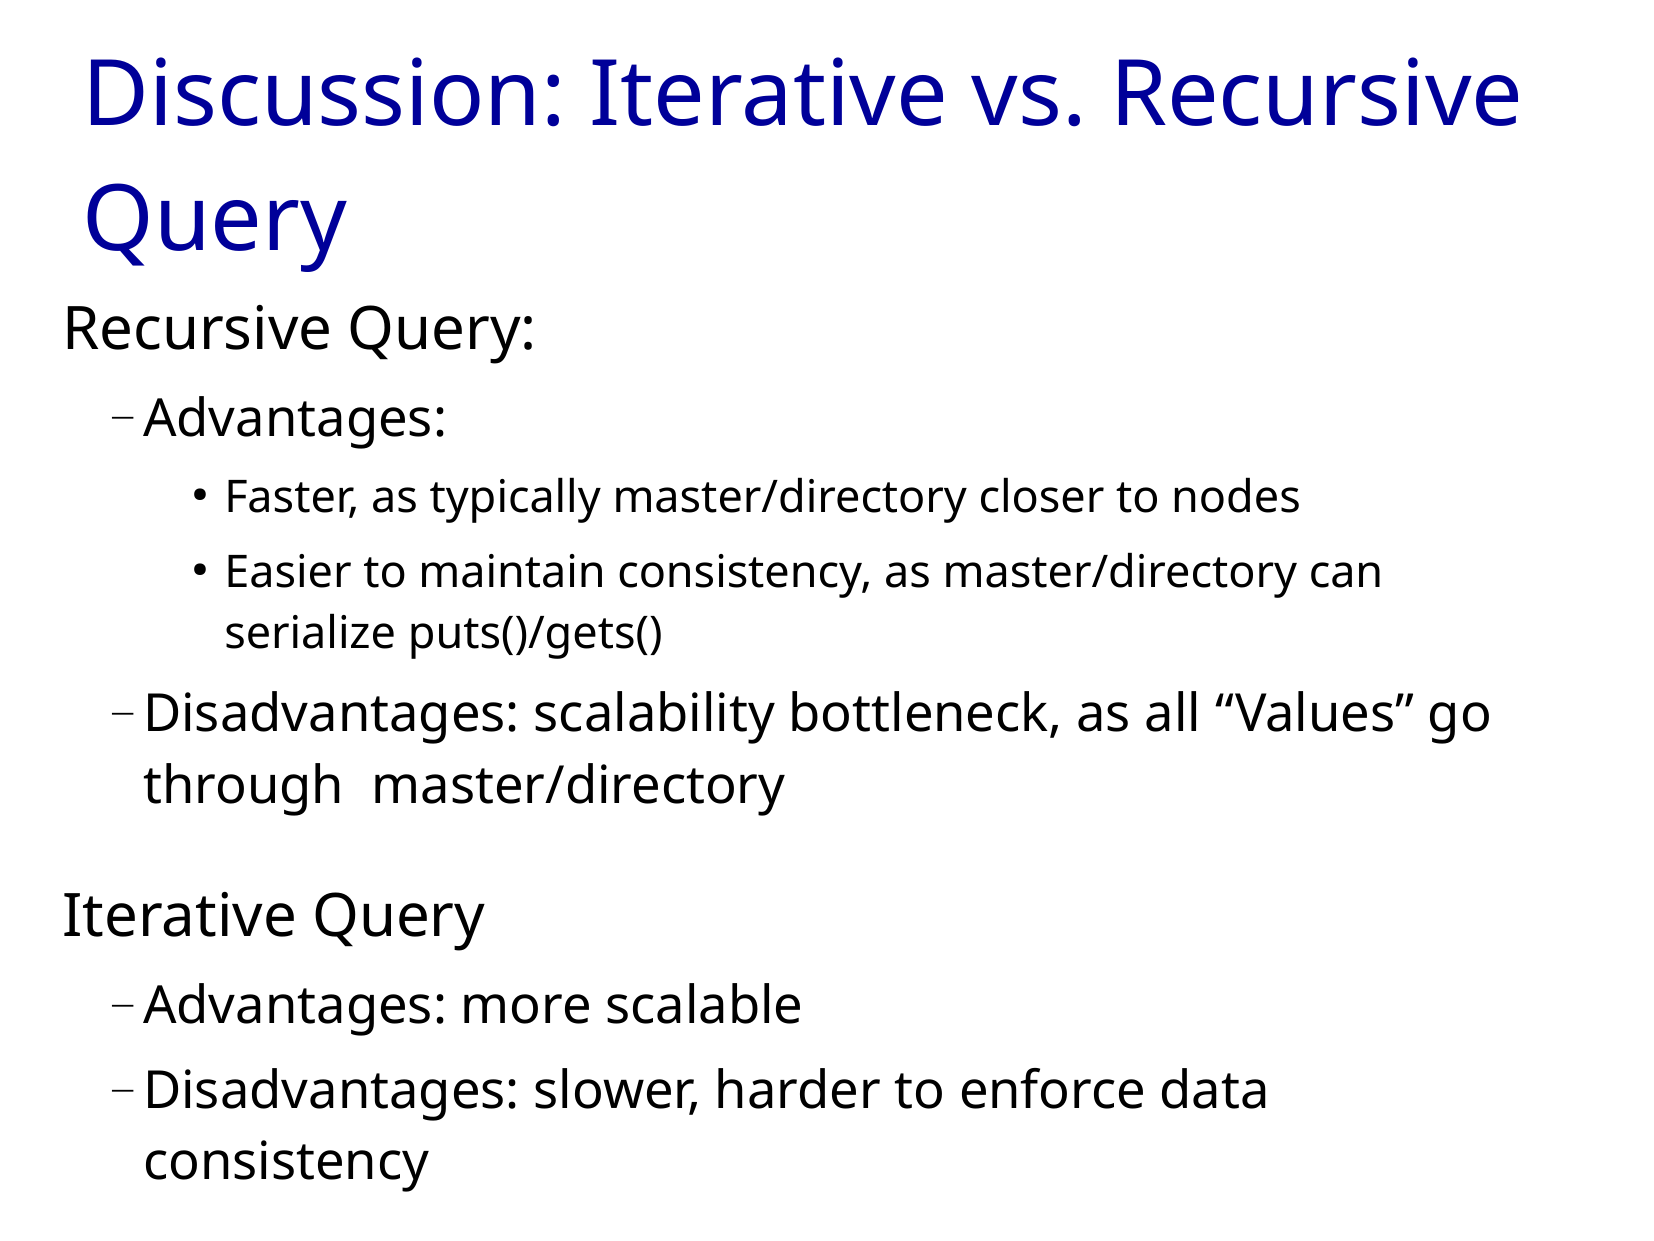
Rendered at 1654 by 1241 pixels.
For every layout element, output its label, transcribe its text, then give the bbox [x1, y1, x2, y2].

list Recursive Query: Advantages: Faster, as typically master/directory closer to nodes Easier to maintain consistency, as master/directory can serialize puts()/gets() Disadvantages: scalability bottleneck, as all “Values” go through master/directory Iterative Query Advantages: more scalable Disadvantages: slower, harder to enforce data consistency [30, 285, 1541, 1201]
title Discussion: Iterative vs. Recursive Query [82, 49, 1571, 257]
